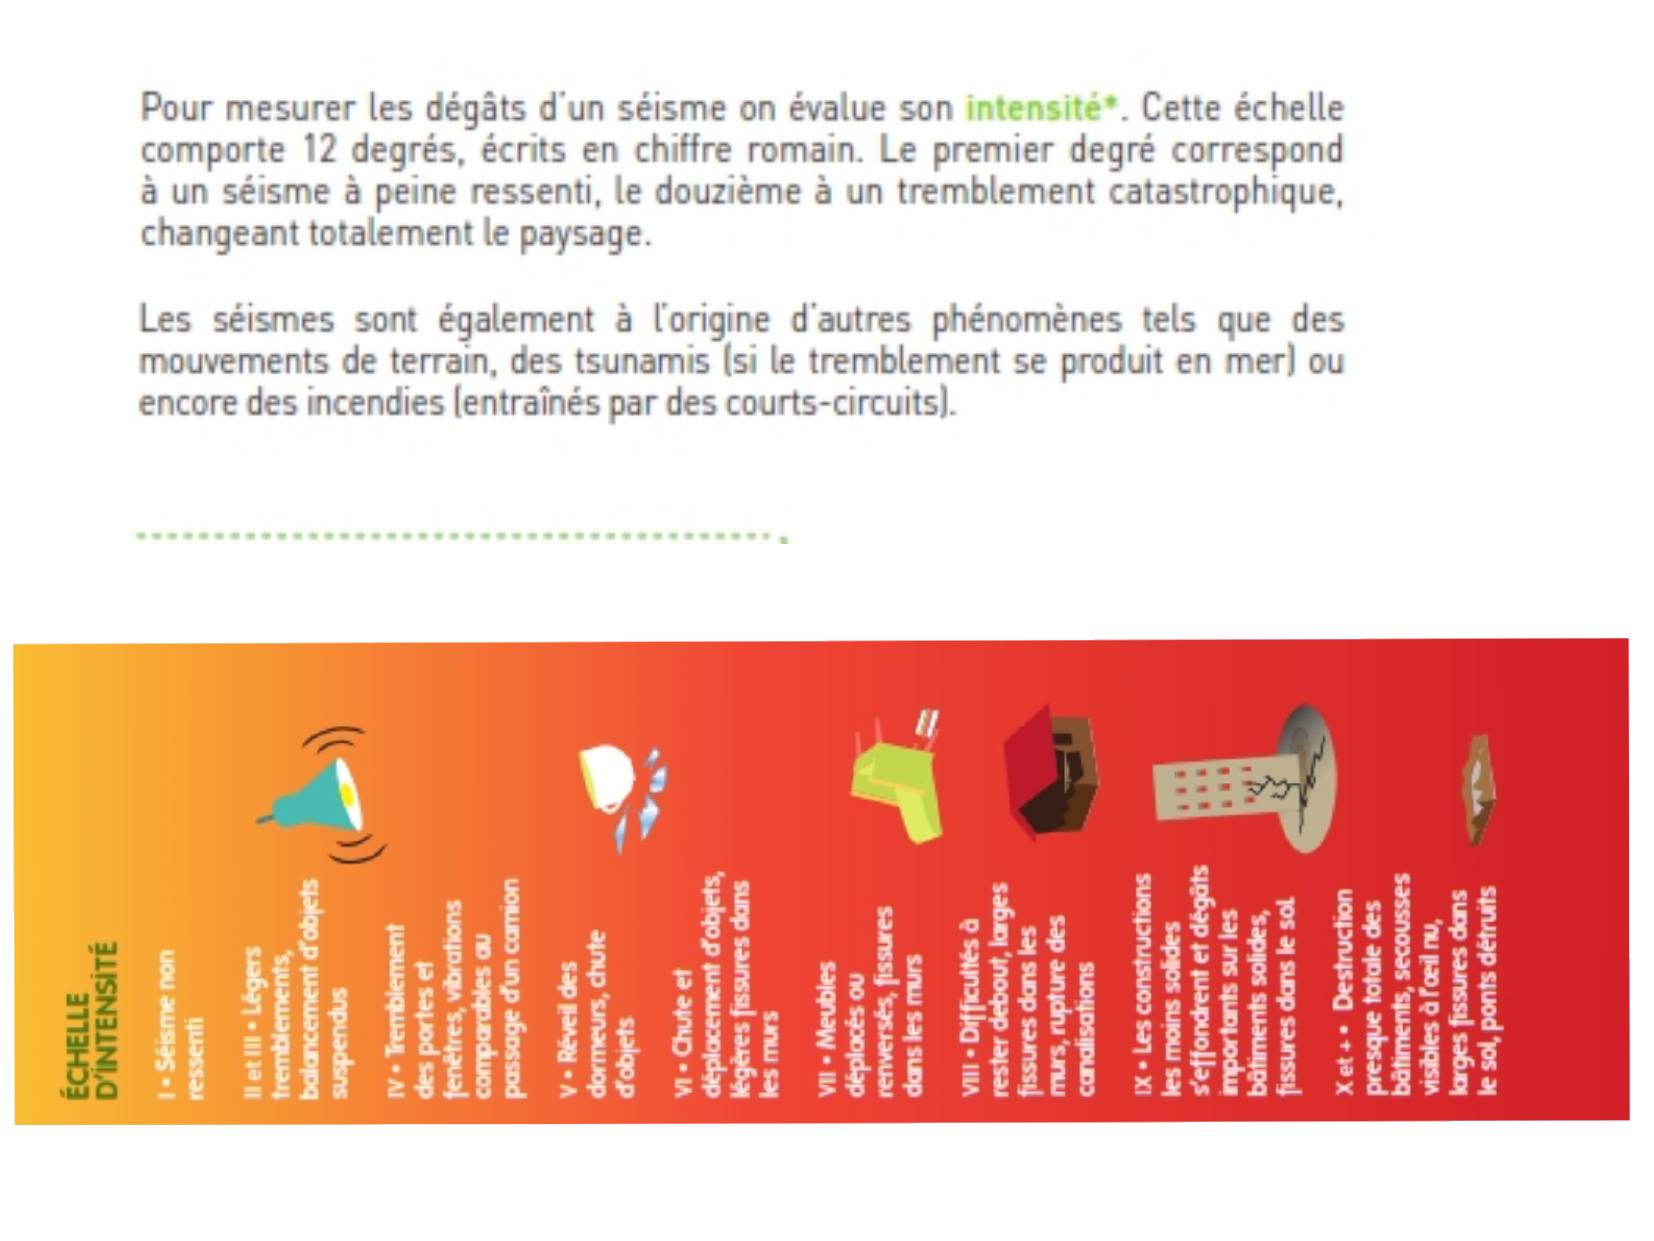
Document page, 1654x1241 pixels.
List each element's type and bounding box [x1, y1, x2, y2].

picture [12, 637, 1630, 1125]
picture [131, 35, 1430, 544]
